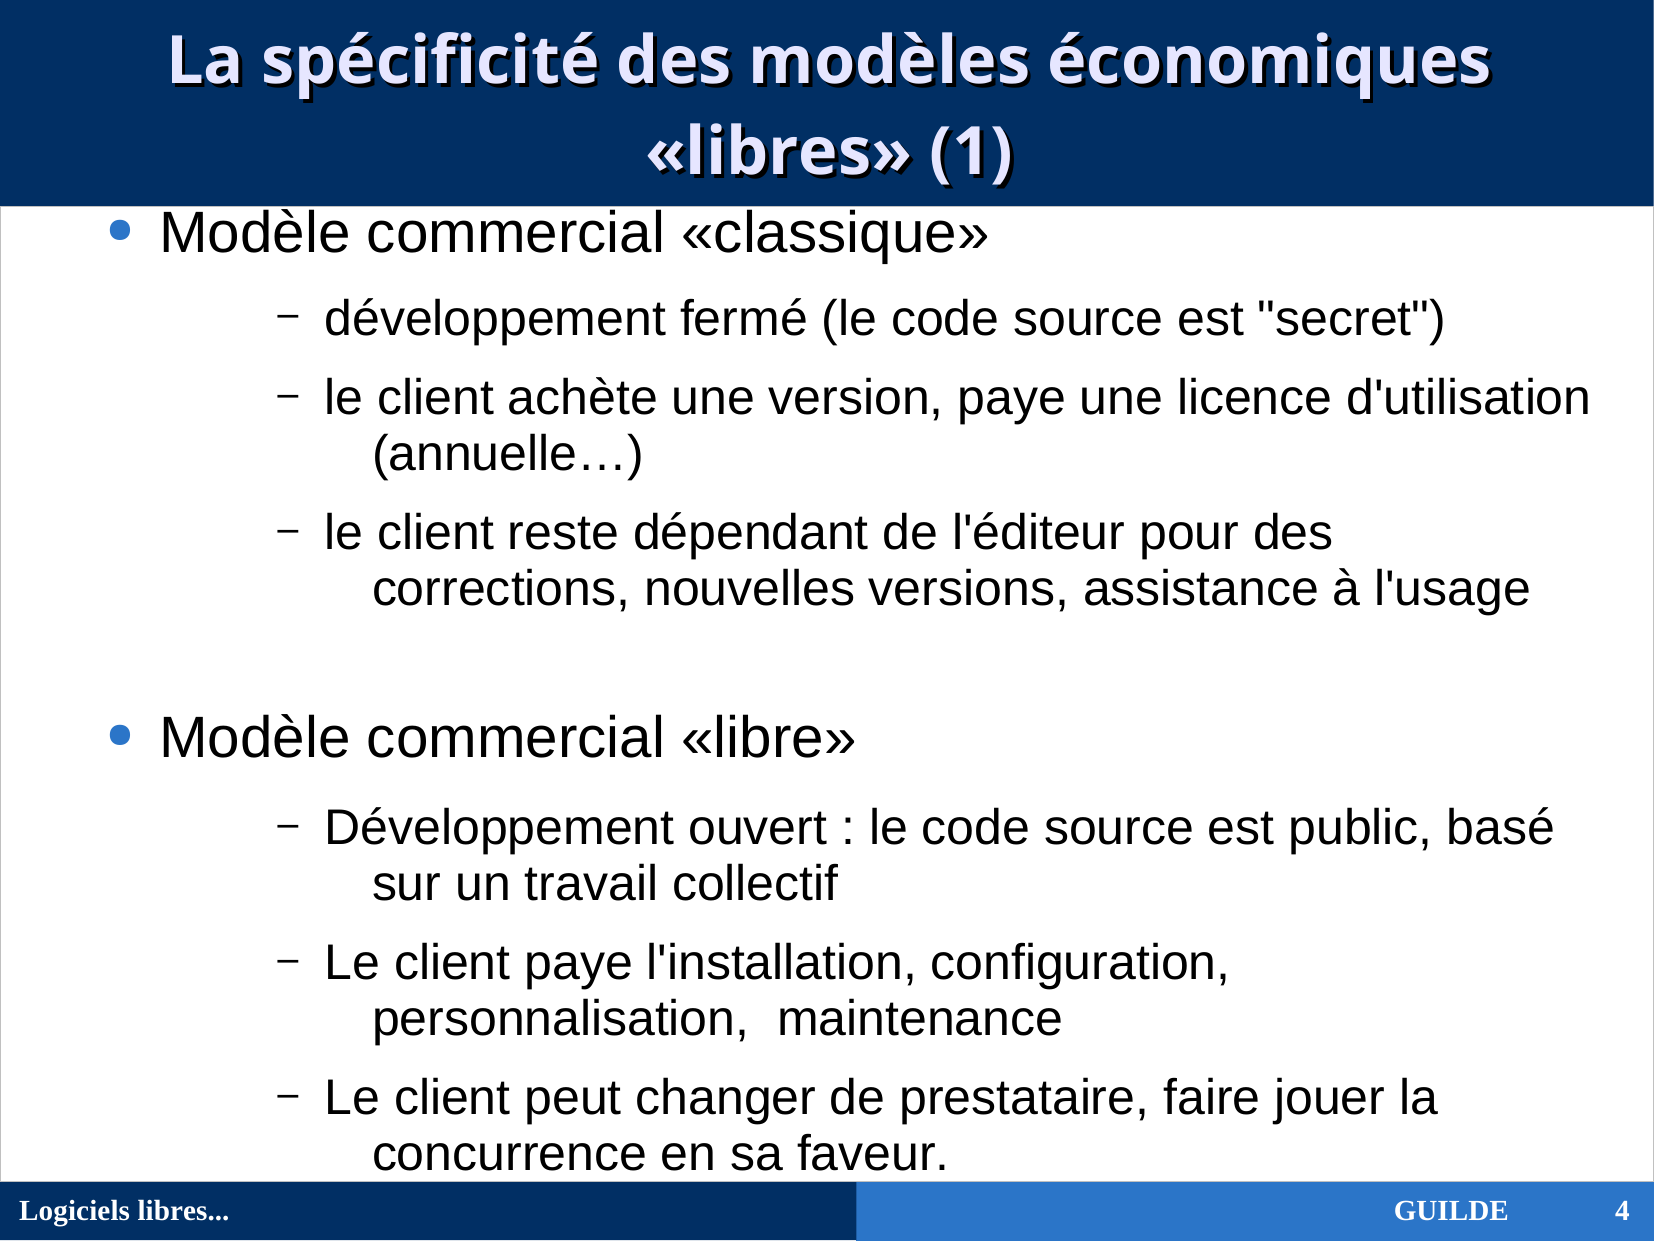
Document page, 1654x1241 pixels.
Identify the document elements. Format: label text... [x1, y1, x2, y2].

title La spécificité des modèles économiques «libres» (1) [123, 0, 1536, 199]
list Modèle commercial «classique» développement fermé (le code source est "secret") le client achète une version, paye une licence d'utilisation (annuelle…) le client reste dépendant de l'éditeur pour des corrections, nouvelles versions, assistance à l'usage Modèle commercial «libre» Développement ouvert : le code source est public, basé sur un travail collectif Le client paye l'installation, configuration, personnalisation, maintenance Le client peut changer de prestataire, faire jouer la concurrence en sa faveur. [88, 199, 1595, 1182]
